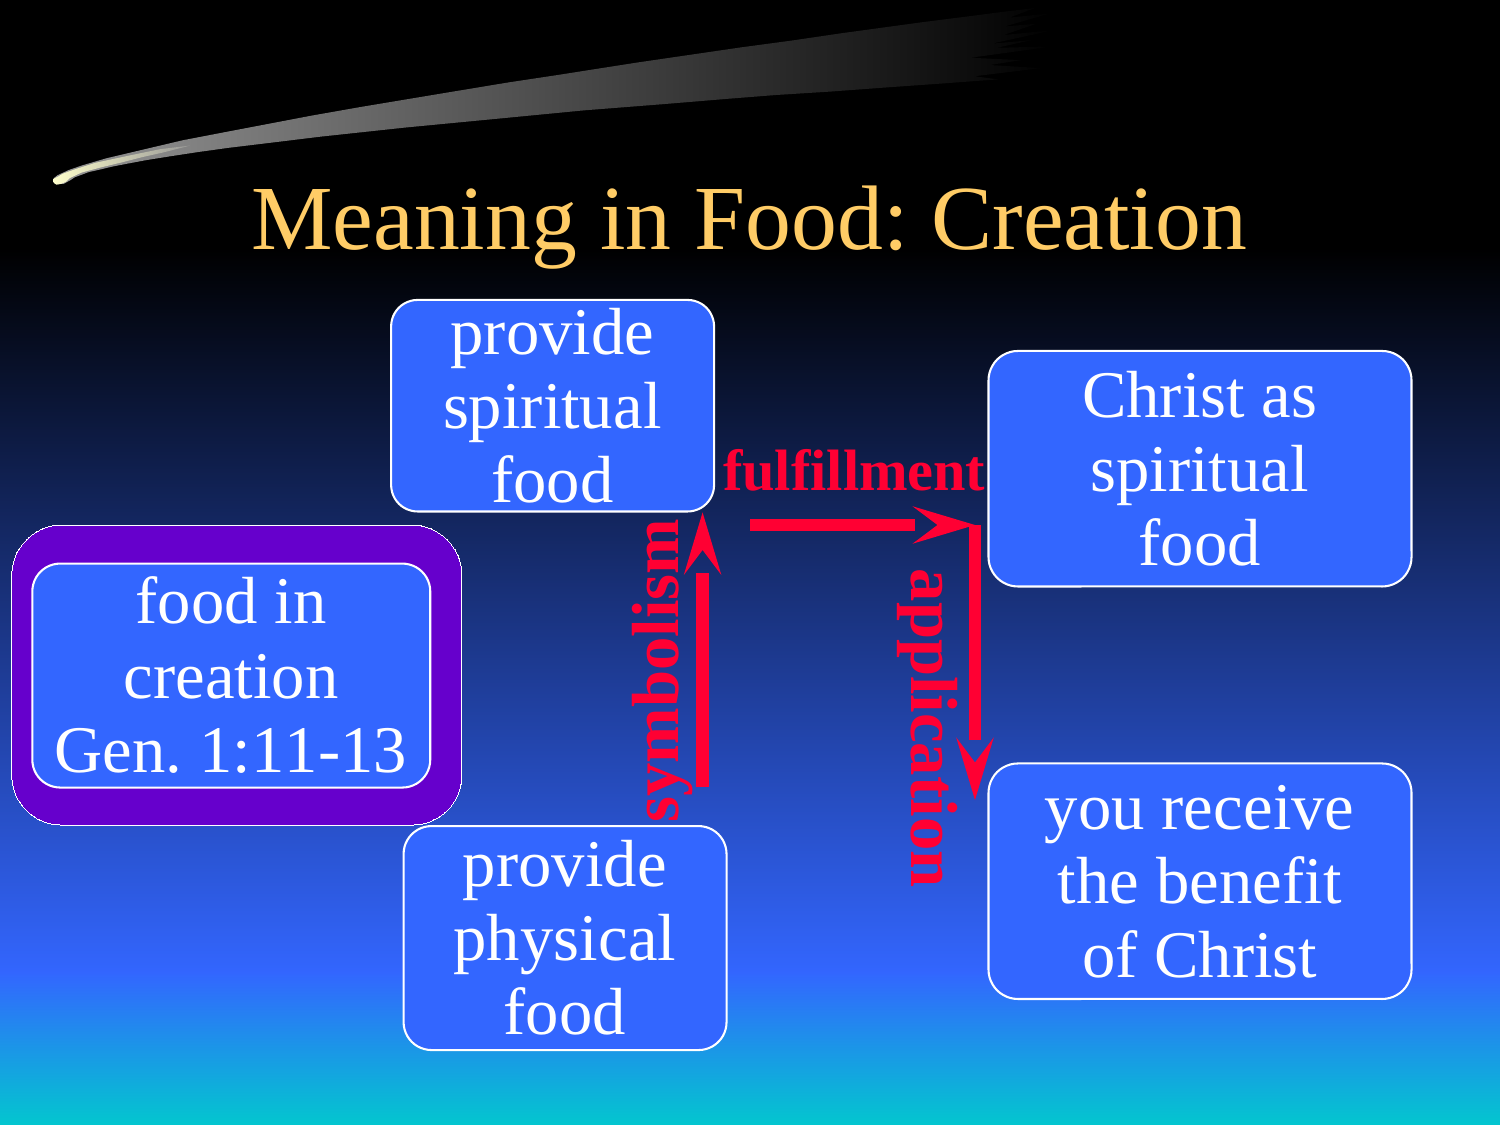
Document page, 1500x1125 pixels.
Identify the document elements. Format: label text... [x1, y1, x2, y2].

text_box provide spiritual food [391, 299, 715, 512]
text_box symbolism [611, 478, 701, 838]
text_box you receive the benefit of Christ [988, 763, 1412, 999]
text_box provide physical food [403, 826, 727, 1051]
text_box [11, 525, 462, 826]
text_box food in creation Gen. 1:11-13 [32, 563, 431, 788]
text_box fulfillment [708, 430, 1096, 511]
title Meaning in Food: Creation [112, 124, 1388, 313]
text_box application [889, 553, 979, 942]
text_box Christ as spiritual food [988, 350, 1412, 587]
